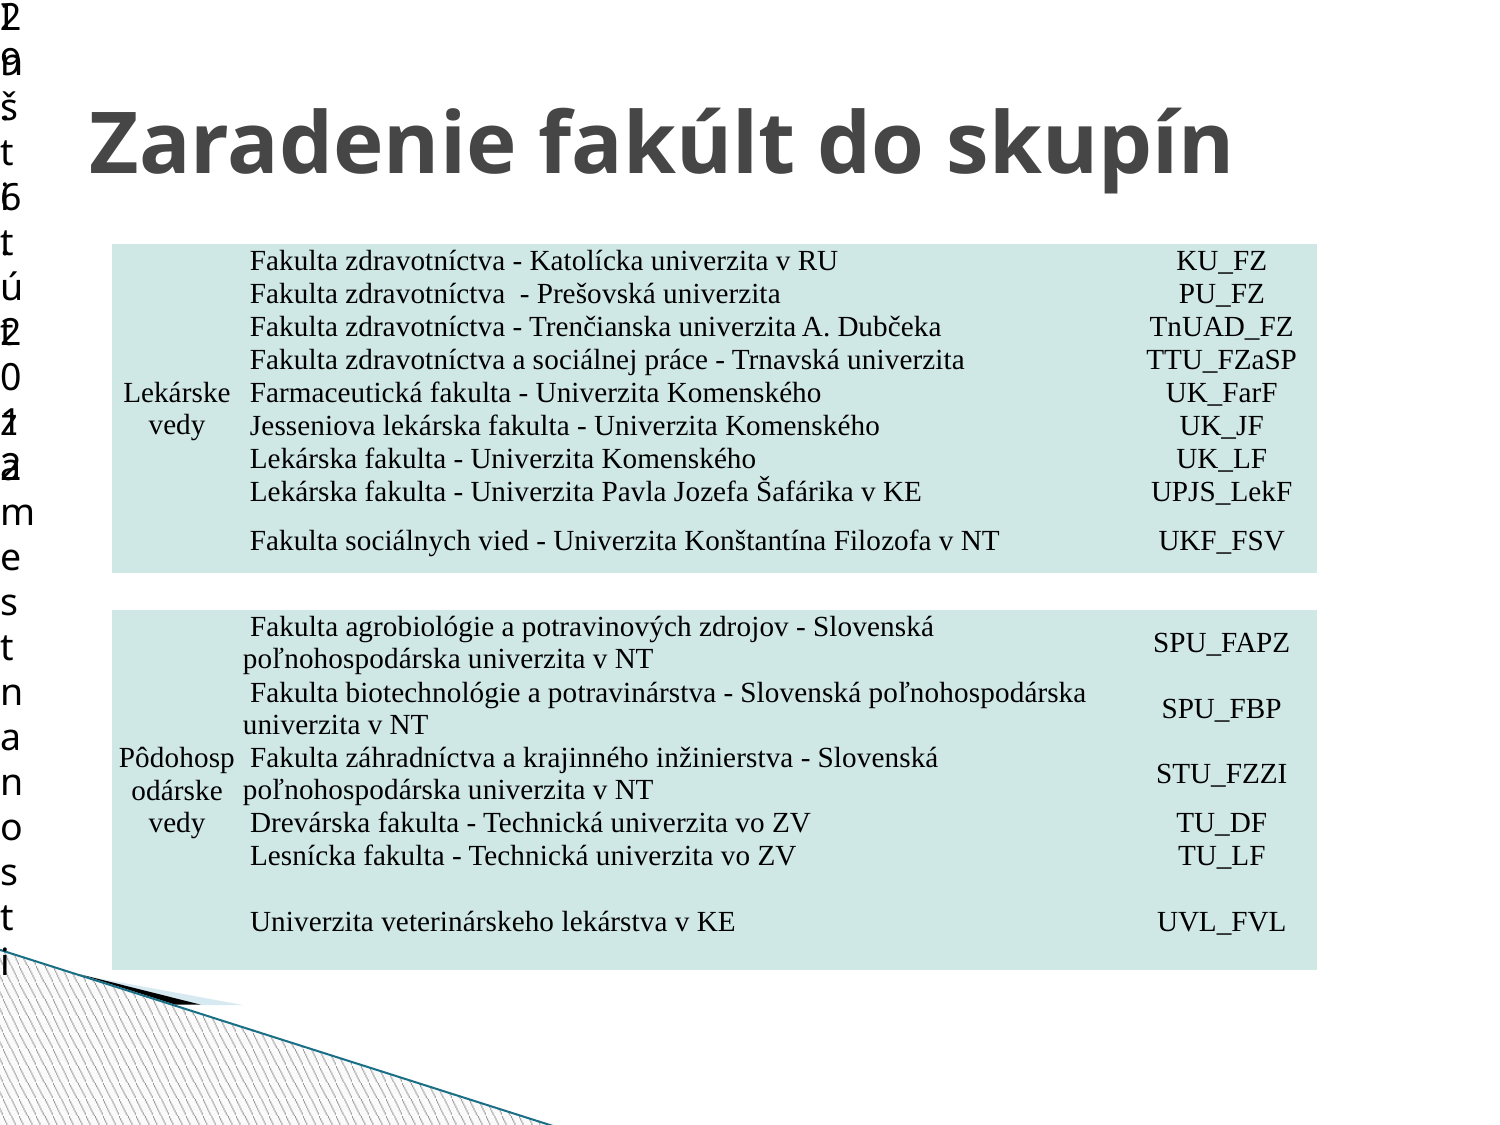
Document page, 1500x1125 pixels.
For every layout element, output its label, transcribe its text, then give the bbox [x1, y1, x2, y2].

table_cell Lekárska fakulta - Univerzita Pavla Jozefa Šafárika v KE [242, 475, 1127, 508]
table_cell UPJS_LekF [1127, 475, 1317, 508]
table_header Lekárske vedy [112, 244, 242, 573]
table_cell UVL_FVL [1127, 872, 1317, 970]
picture [0, 952, 543, 1125]
table_cell STU_FZZI [1127, 740, 1317, 806]
table_cell UK_JF [1127, 409, 1317, 442]
table_header Fakulta agrobiológie a potravinových zdrojov - Slovenská poľnohospodárska univerzita v NT [242, 610, 1127, 675]
table_cell Fakulta zdravotníctva - Prešovská univerzita [242, 277, 1127, 310]
title Zaradenie fakúlt do skupín [75, 45, 1425, 233]
table_cell UKF_FSV [1127, 508, 1317, 573]
table_cell Drevárska fakulta - Technická univerzita vo ZV [242, 806, 1127, 839]
table_cell TTU_FZaSP [1127, 343, 1317, 376]
table_cell Fakulta biotechnológie a potravinárstva - Slovenská poľnohospodárska univerzita v NT [242, 675, 1127, 740]
table_cell Fakulta zdravotníctva - Trenčianska univerzita A. Dubčeka [242, 310, 1127, 343]
table_cell Farmaceutická fakulta - Univerzita Komenského [242, 376, 1127, 409]
table_header Fakulta zdravotníctva - Katolícka univerzita v RU [242, 244, 1127, 277]
table_cell Jesseniova lekárska fakulta - Univerzita Komenského [242, 409, 1127, 442]
table_cell PU_FZ [1127, 277, 1317, 310]
table_cell TU_LF [1127, 839, 1317, 872]
table_cell Lesnícka fakulta - Technická univerzita vo ZV [242, 839, 1127, 872]
table_cell UK_LF [1127, 442, 1317, 475]
table_cell Fakulta záhradníctva a krajinného inžinierstva - Slovenská poľnohospodárska univerzita v NT [242, 740, 1127, 806]
table_cell TU_DF [1127, 806, 1317, 839]
table_cell Fakulta sociálnych vied - Univerzita Konštantína Filozofa v NT [242, 508, 1127, 573]
table_header KU_FZ [1127, 244, 1317, 277]
table_cell Fakulta zdravotníctva a sociálnej práce - Trnavská univerzita [242, 343, 1127, 376]
table_cell SPU_FBP [1127, 675, 1317, 740]
table_cell Univerzita veterinárskeho lekárstva v KE [242, 872, 1127, 970]
table_cell TnUAD_FZ [1127, 310, 1317, 343]
table_cell UK_FarF [1127, 376, 1317, 409]
table_cell Lekárska fakulta - Univerzita Komenského [242, 442, 1127, 475]
table_header SPU_FAPZ [1127, 610, 1317, 675]
table_header Pôdohospodárske vedy [112, 610, 242, 970]
